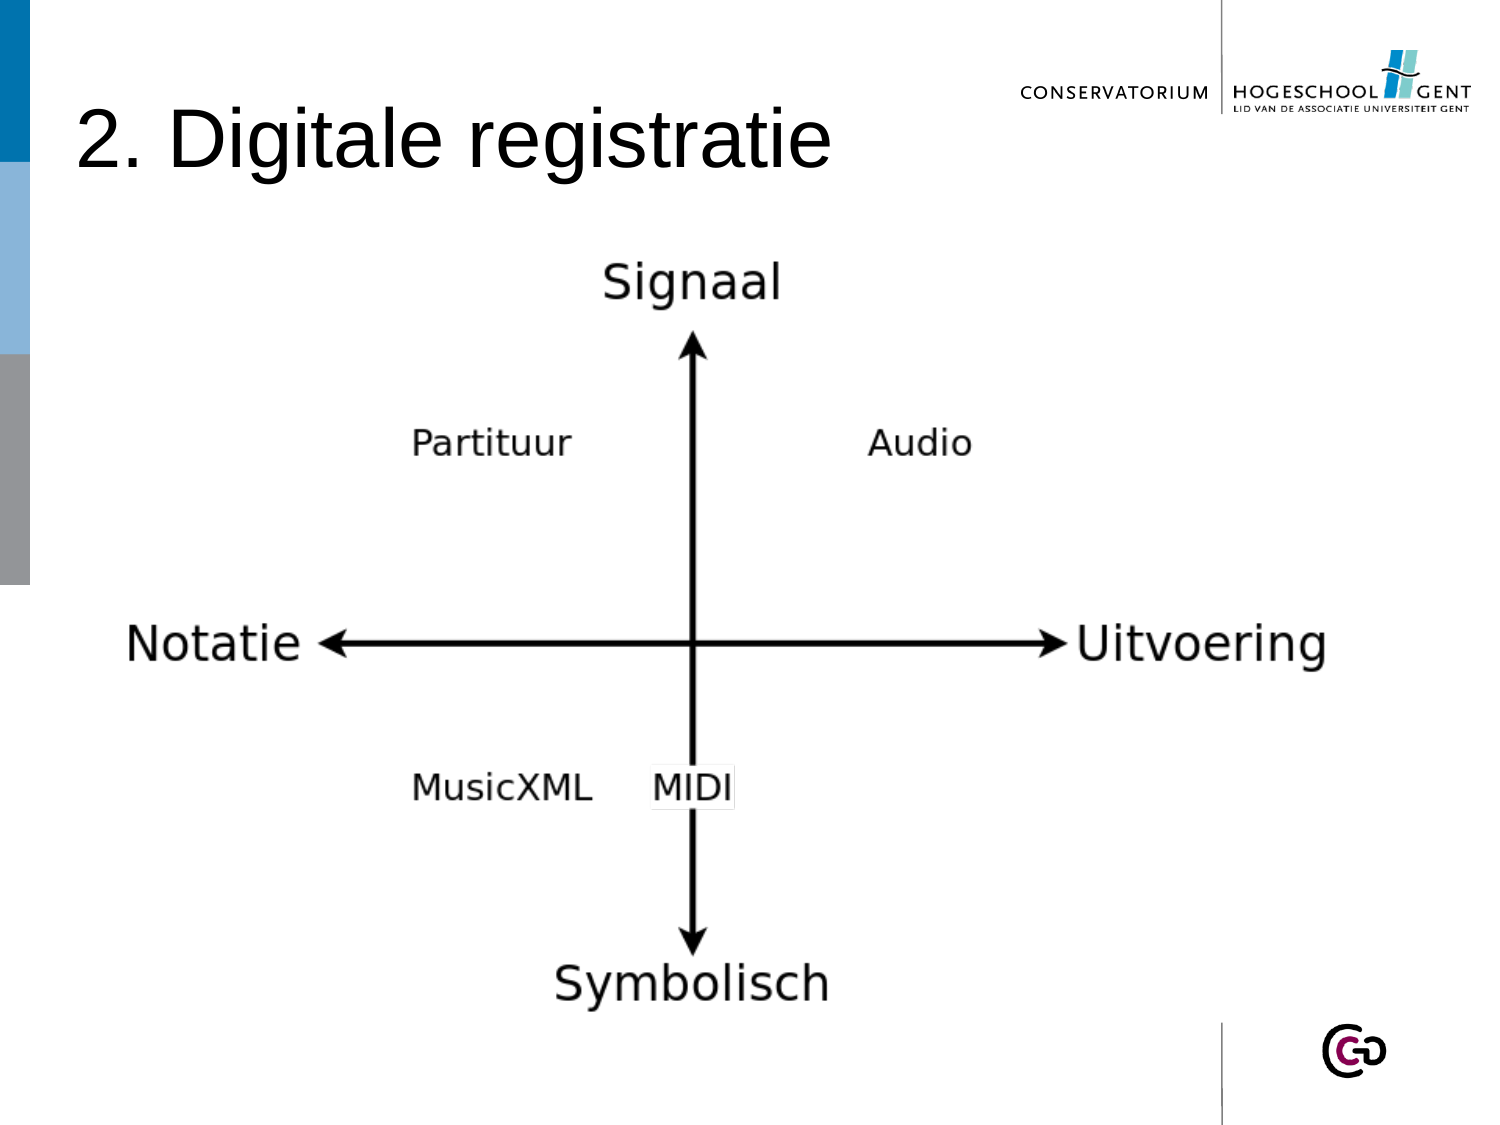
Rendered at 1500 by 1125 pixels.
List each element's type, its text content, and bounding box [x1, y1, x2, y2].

picture [1425, 50, 1471, 112]
title 2. Digitale registratie [75, 44, 1425, 233]
picture [0, 162, 30, 585]
picture [125, 254, 1410, 1090]
